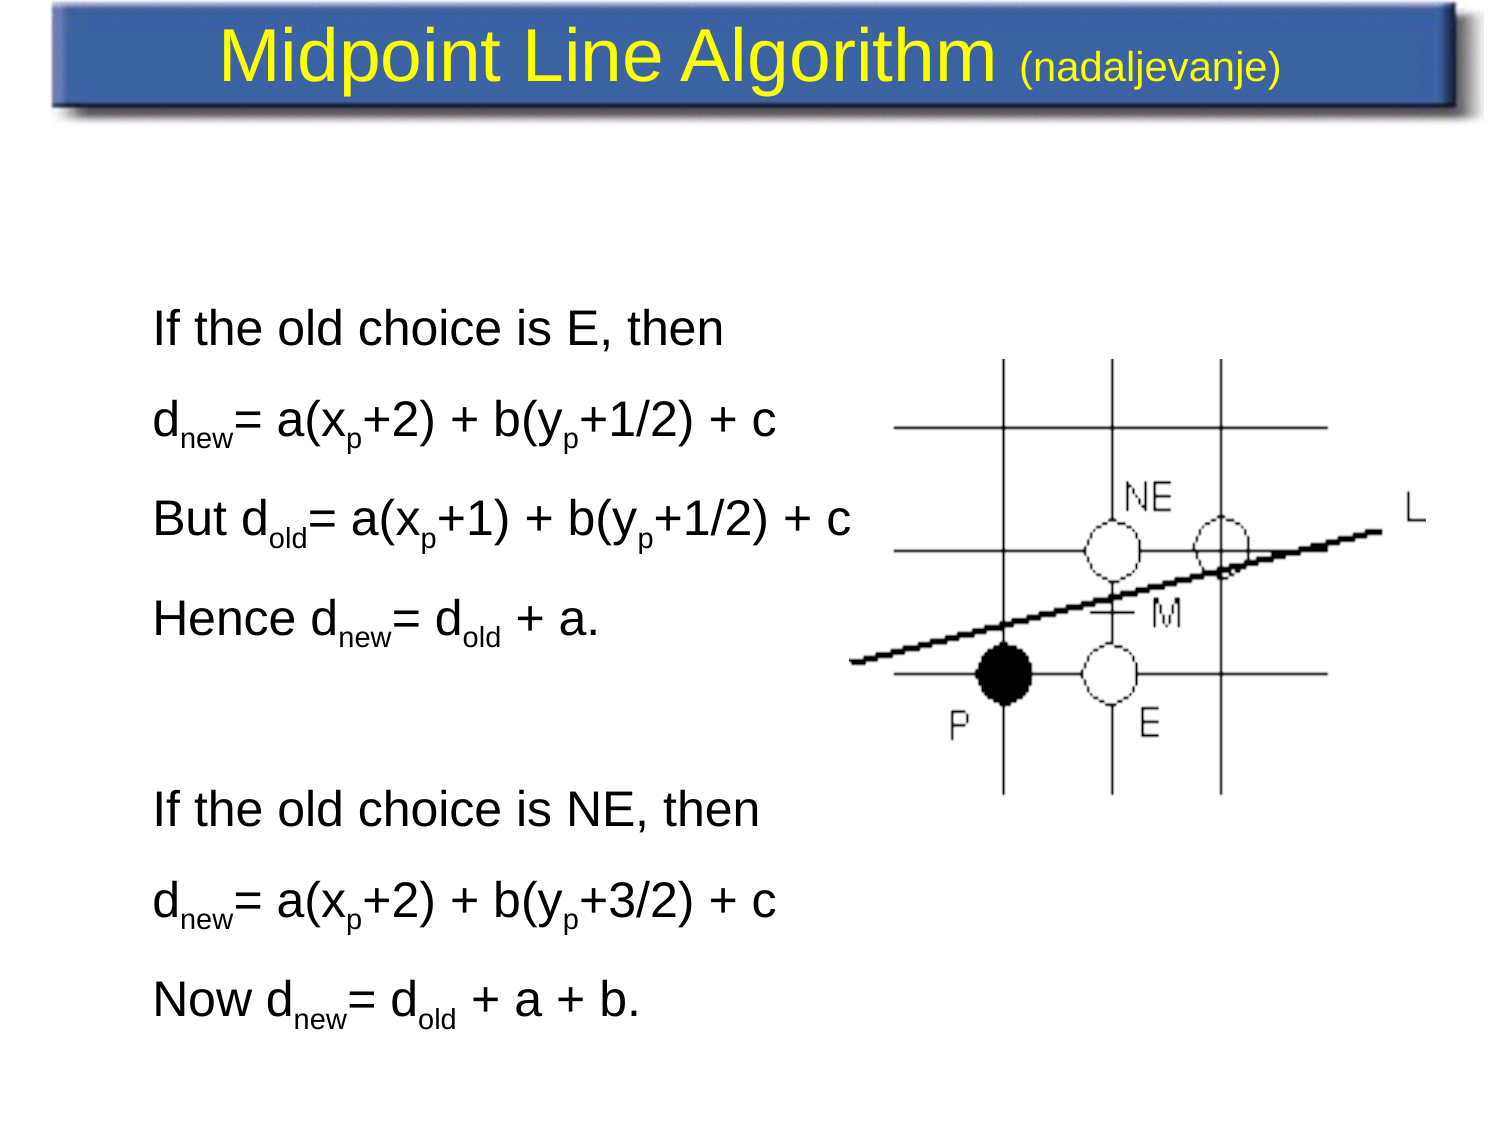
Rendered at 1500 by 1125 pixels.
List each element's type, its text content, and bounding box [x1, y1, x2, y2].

picture [50, 0, 1484, 127]
picture [849, 359, 1426, 801]
title Midpoint Line Algorithm (nadaljevanje) [75, 0, 1426, 105]
text_box If the old choice is E, then dnew= a(xp+2) + b(yp+1/2) + c But dold= a(xp+1) + b(yp+1/2) + c Hence dnew= dold + a. If the old choice is NE, then dnew= a(xp+2) + b(yp+3/2) + c Now dnew= dold + a + b. [137, 287, 888, 1125]
